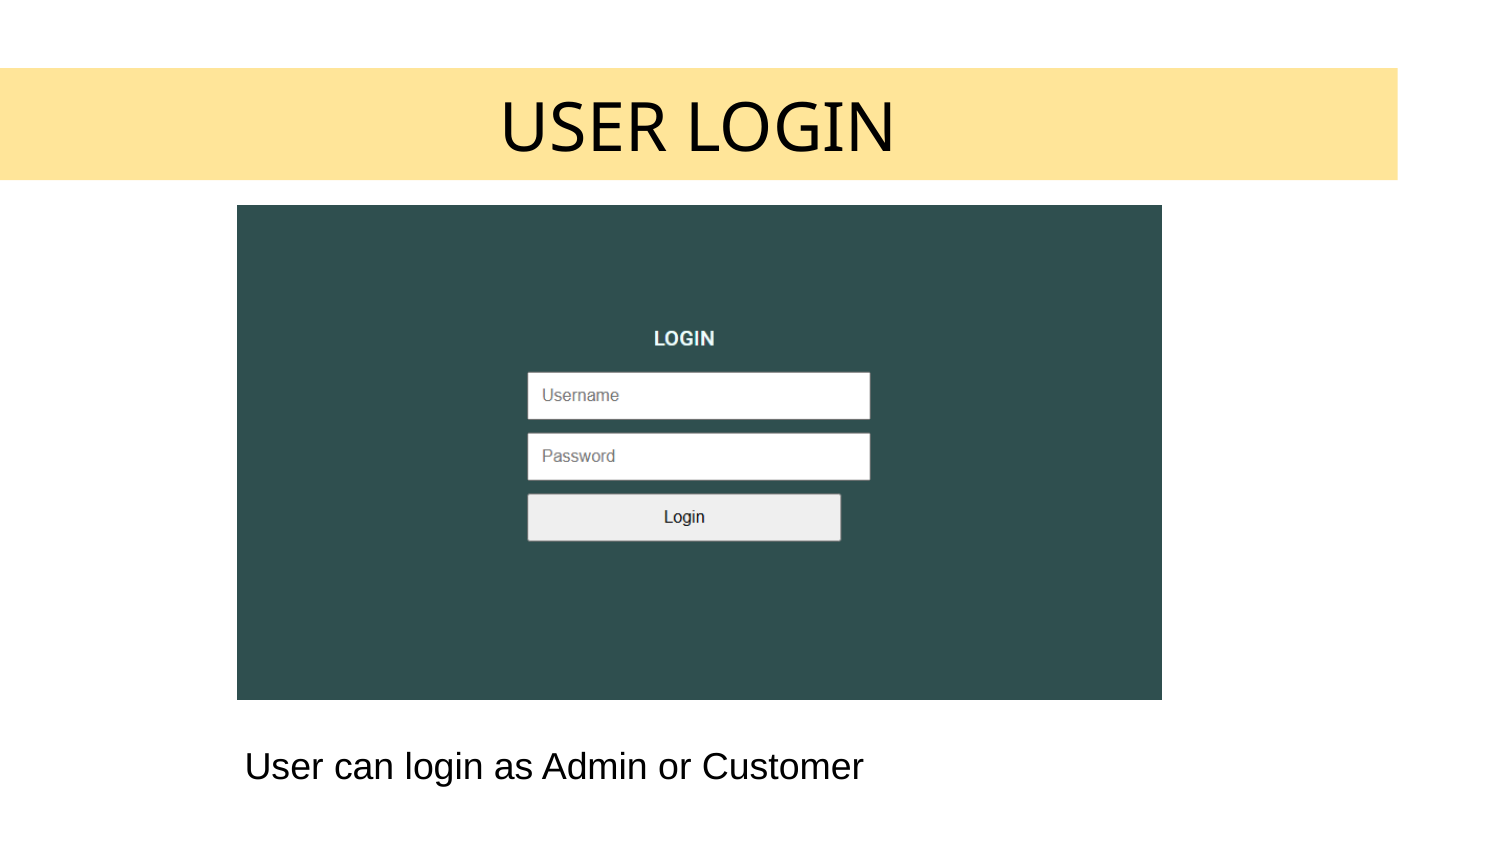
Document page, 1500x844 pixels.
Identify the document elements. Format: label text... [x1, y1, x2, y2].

picture [237, 205, 1162, 700]
title USER LOGIN [0, 68, 1398, 181]
text_box User can login as Admin or Customer [229, 727, 1089, 802]
